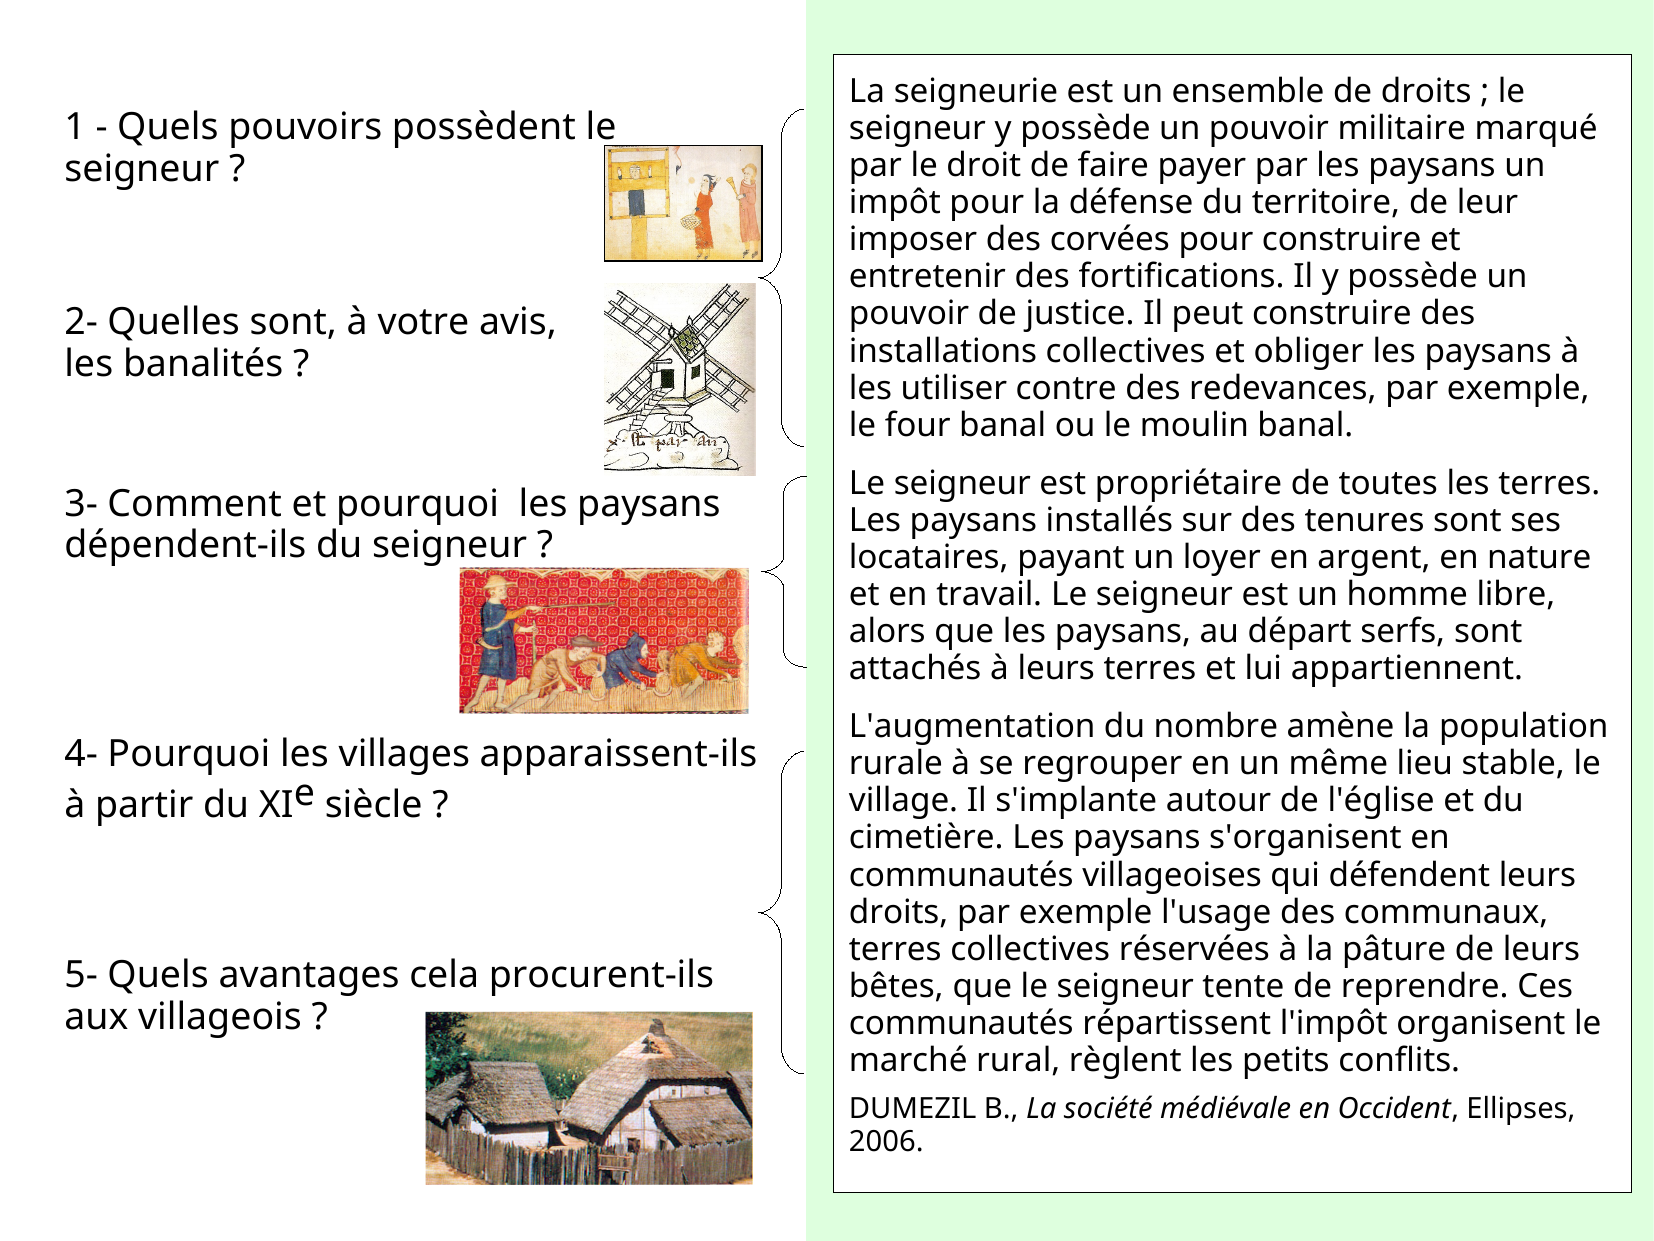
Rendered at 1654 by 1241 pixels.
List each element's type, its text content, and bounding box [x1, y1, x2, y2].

picture [459, 567, 749, 714]
picture [604, 283, 758, 476]
text_box 1 - Quels pouvoirs possèdent le seigneur ? 2- Quelles sont, à votre avis, les banalités ? 3- Comment et pourquoi les paysans dépendent-ils du seigneur ? 4- Pourquoi les villages apparaissent-ils à partir du XIe siècle ? 5- Quels avantages cela procurent-ils aux villageois ? [49, 53, 794, 1042]
text_box [806, 0, 1654, 1241]
text_box La seigneurie est un ensemble de droits ; le seigneur y possède un pouvoir militaire marqué par le droit de faire payer par les paysans un impôt pour la défense du territoire, de leur imposer des corvées pour construire et entretenir des fortifications. Il y possède un pouvoir de justice. Il peut construire des installations collectives et obliger les paysans à les utiliser contre des redevances, par exemple, le four banal ou le moulin banal. Le seigneur est propriétaire de toutes les terres. Les paysans installés sur des tenures sont ses locataires, payant un loyer en argent, en nature et en travail. Le seigneur est un homme libre, alors que les paysans, au départ serfs, sont attachés à leurs terres et lui appartiennent. L'augmentation du nombre amène la population rurale à se regrouper en un même lieu stable, le village. Il s'implante autour de l'église et du cimetière. Les paysans s'organisent en communautés villageoises qui défendent leurs droits, par exemple l'usage des communaux, terres collectives réservées à la pâture de leurs bêtes, que le seigneur tente de reprendre. Ces communautés répartissent l'impôt organisent le marché rural, règlent les petits conflits. DUMEZIL B., La société médiévale en Occident, Ellipses, 2006. [828, 59, 1637, 1172]
picture [425, 1011, 753, 1185]
picture [605, 146, 762, 261]
